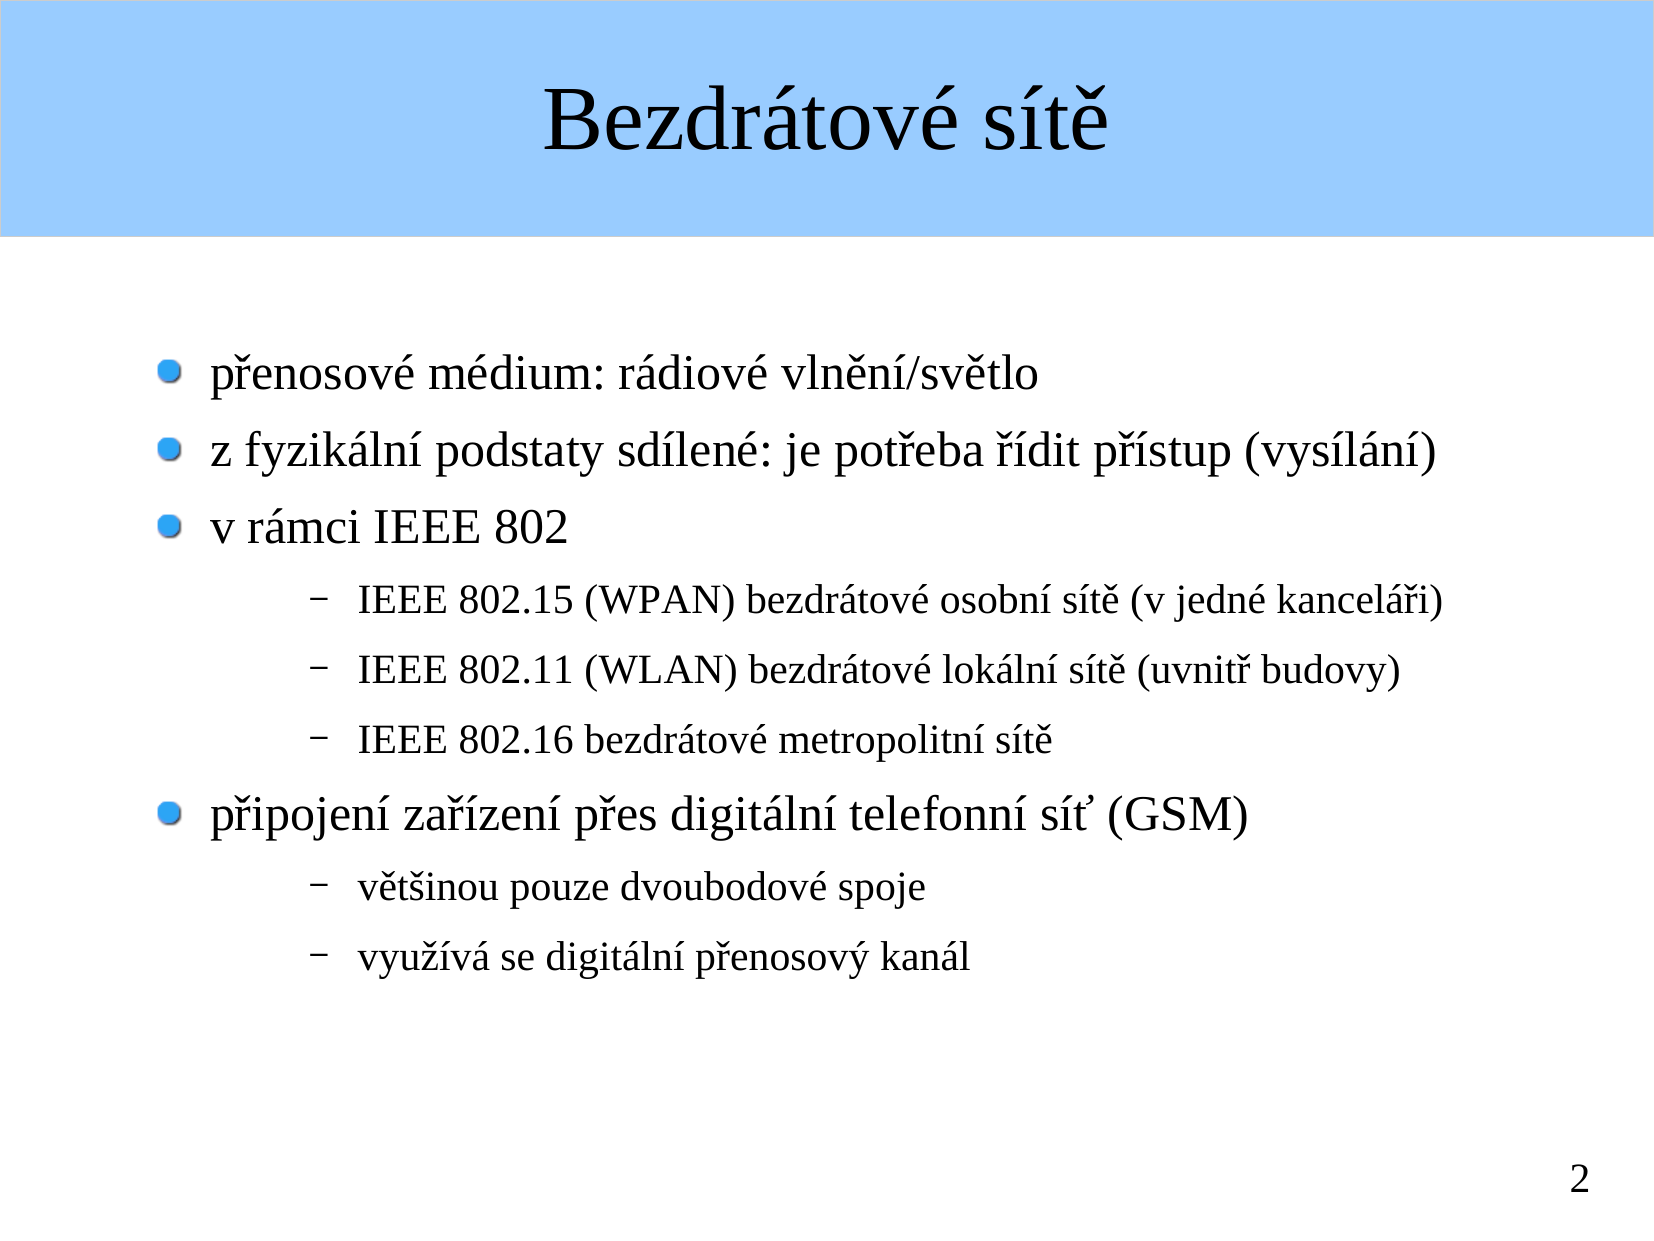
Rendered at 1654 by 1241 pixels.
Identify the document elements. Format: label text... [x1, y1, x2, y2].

title Bezdrátové sítě [0, 0, 1654, 237]
list přenosové médium: rádiové vlnění/světlo z fyzikální podstaty sdílené: je potřeba řídit přístup (vysílání) v rámci IEEE 802 IEEE 802.15 (WPAN) bezdrátové osobní sítě (v jedné kanceláři) IEEE 802.11 (WLAN) bezdrátové lokální sítě (uvnitř budovy) IEEE 802.16 bezdrátové metropolitní sítě připojení zařízení přes digitální telefonní síť (GSM) většinou pouze dvoubodové spoje využívá se digitální přenosový kanál [121, 344, 1534, 1216]
